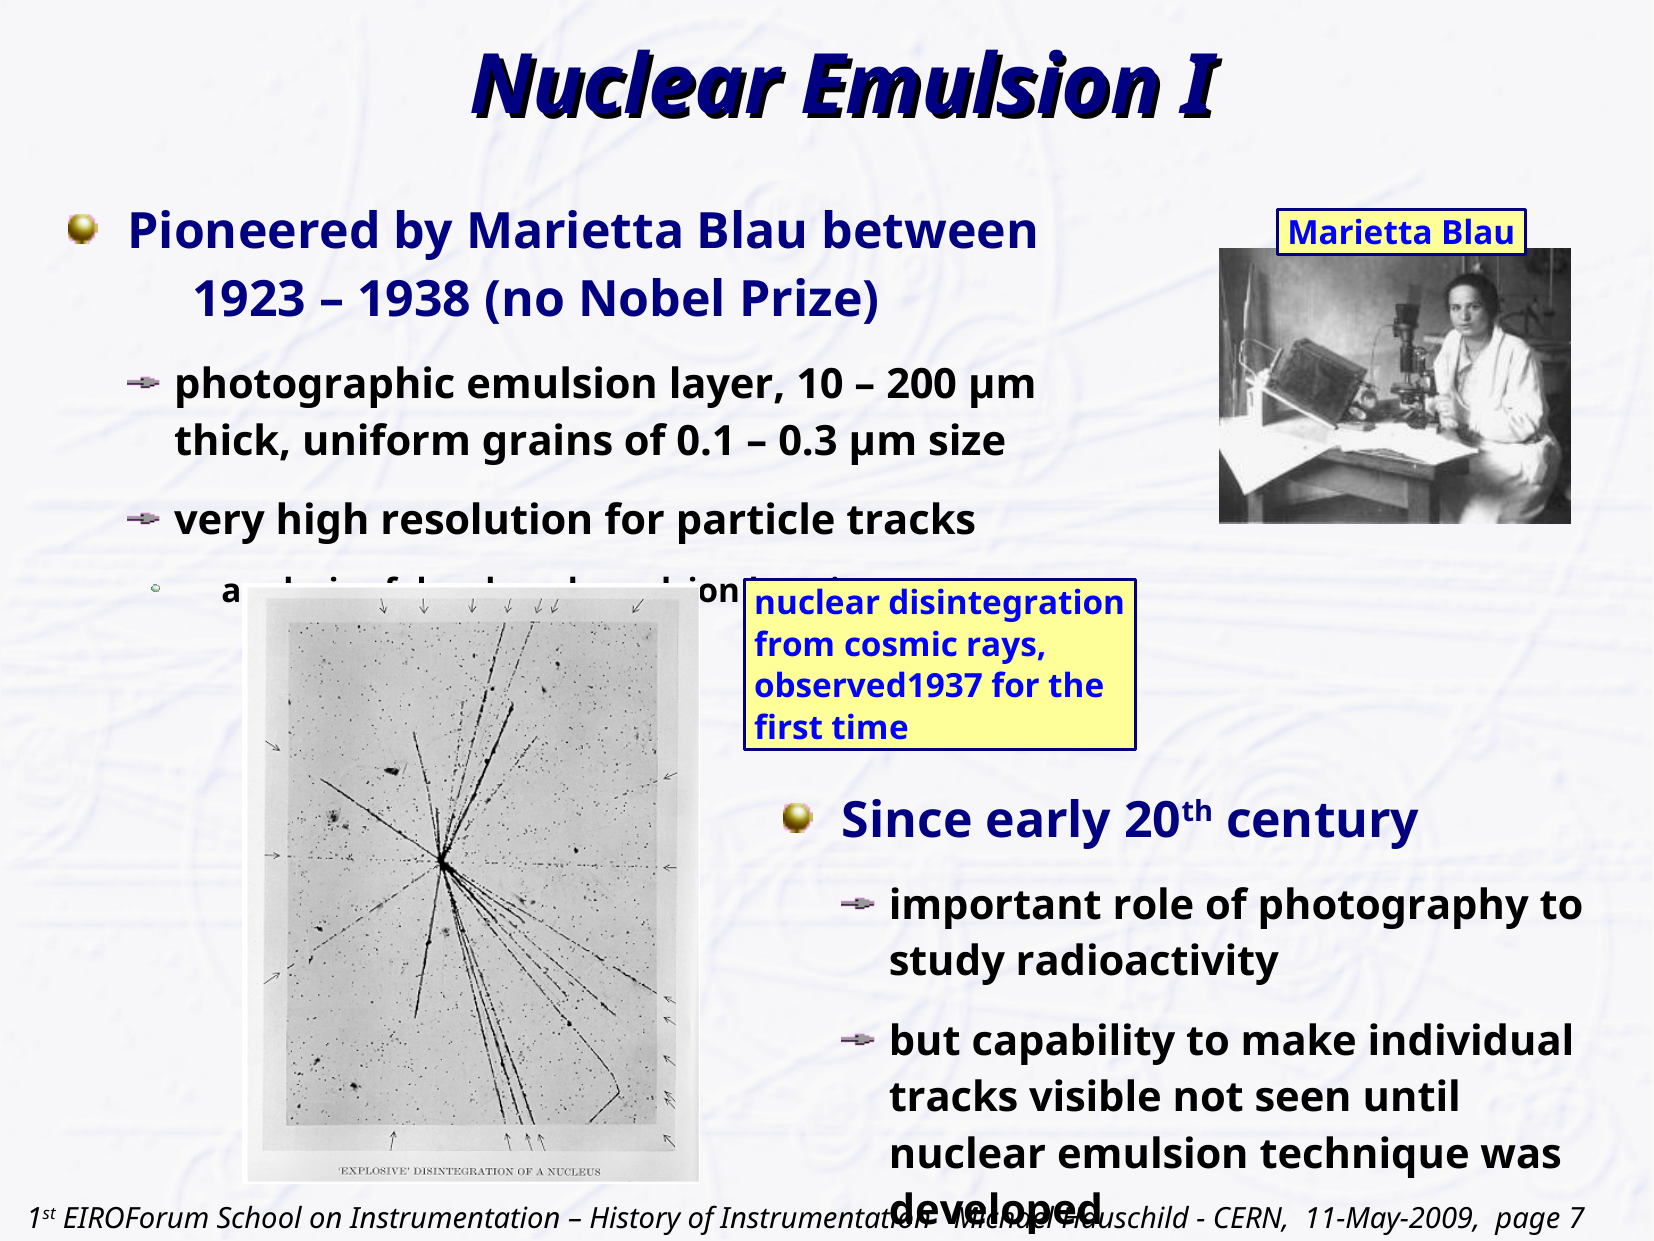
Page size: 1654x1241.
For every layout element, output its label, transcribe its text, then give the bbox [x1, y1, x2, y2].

title Nuclear Emulsion I [75, 7, 1576, 158]
list Pioneered by Marietta Blau between 1923 – 1938 (no Nobel Prize) photographic emulsion layer, 10 – 200 µm thick, uniform grains of 0.1 – 0.3 µm size very high resolution for particle tracks analysis of developed emulsion by microscope [45, 195, 1151, 1171]
text_box nuclear disintegration from cosmic rays, observed1937 for the first time [744, 579, 1114, 727]
text_box Marietta Blau [1277, 209, 1508, 252]
picture [0, 0, 1654, 1241]
list Since early 20th century important role of photography to study radioactivity but capability to make individual tracks visible not seen until nuclear emulsion technique was developed [759, 783, 1621, 1200]
